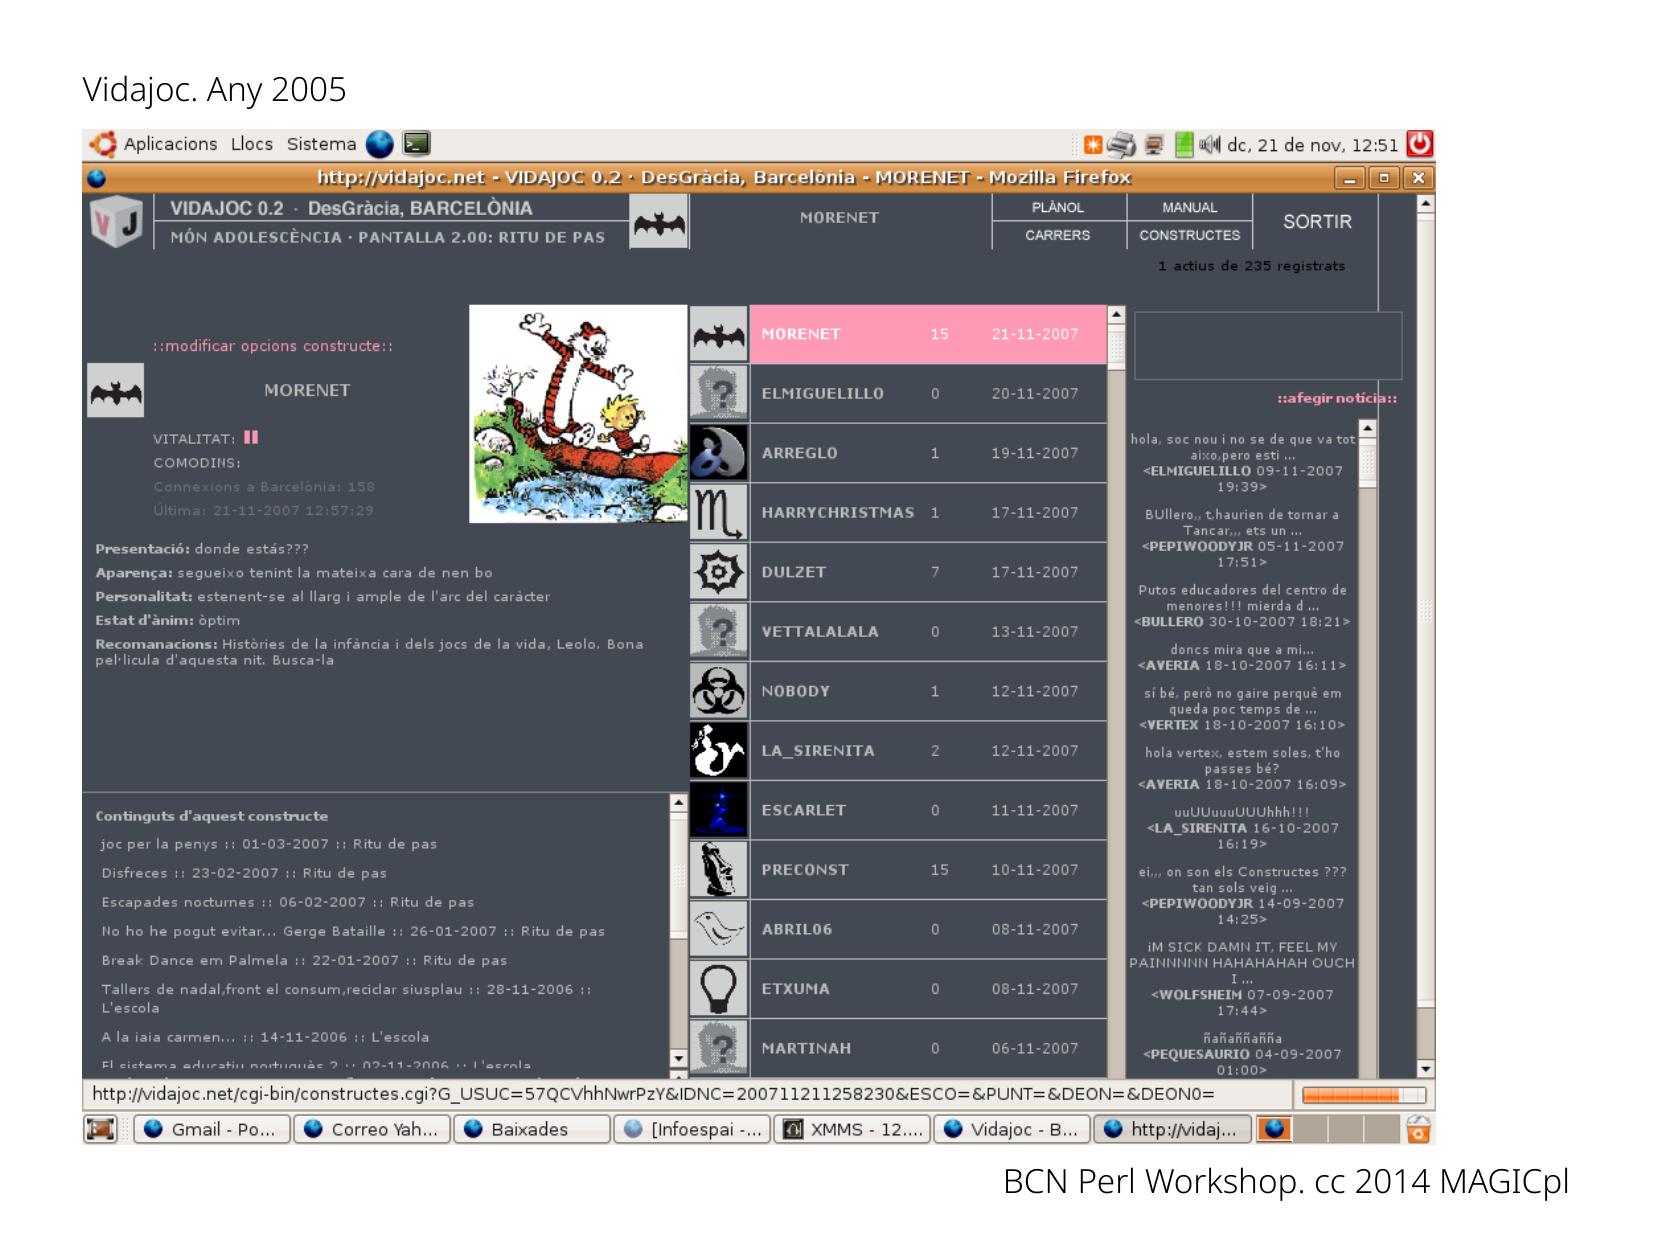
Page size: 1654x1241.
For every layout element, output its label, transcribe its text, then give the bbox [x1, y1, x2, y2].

picture [82, 129, 1436, 1145]
title Vidajoc. Any 2005 [82, 47, 1571, 130]
title BCN Perl Workshop. cc 2014 MAGICpl [82, 1139, 1571, 1223]
